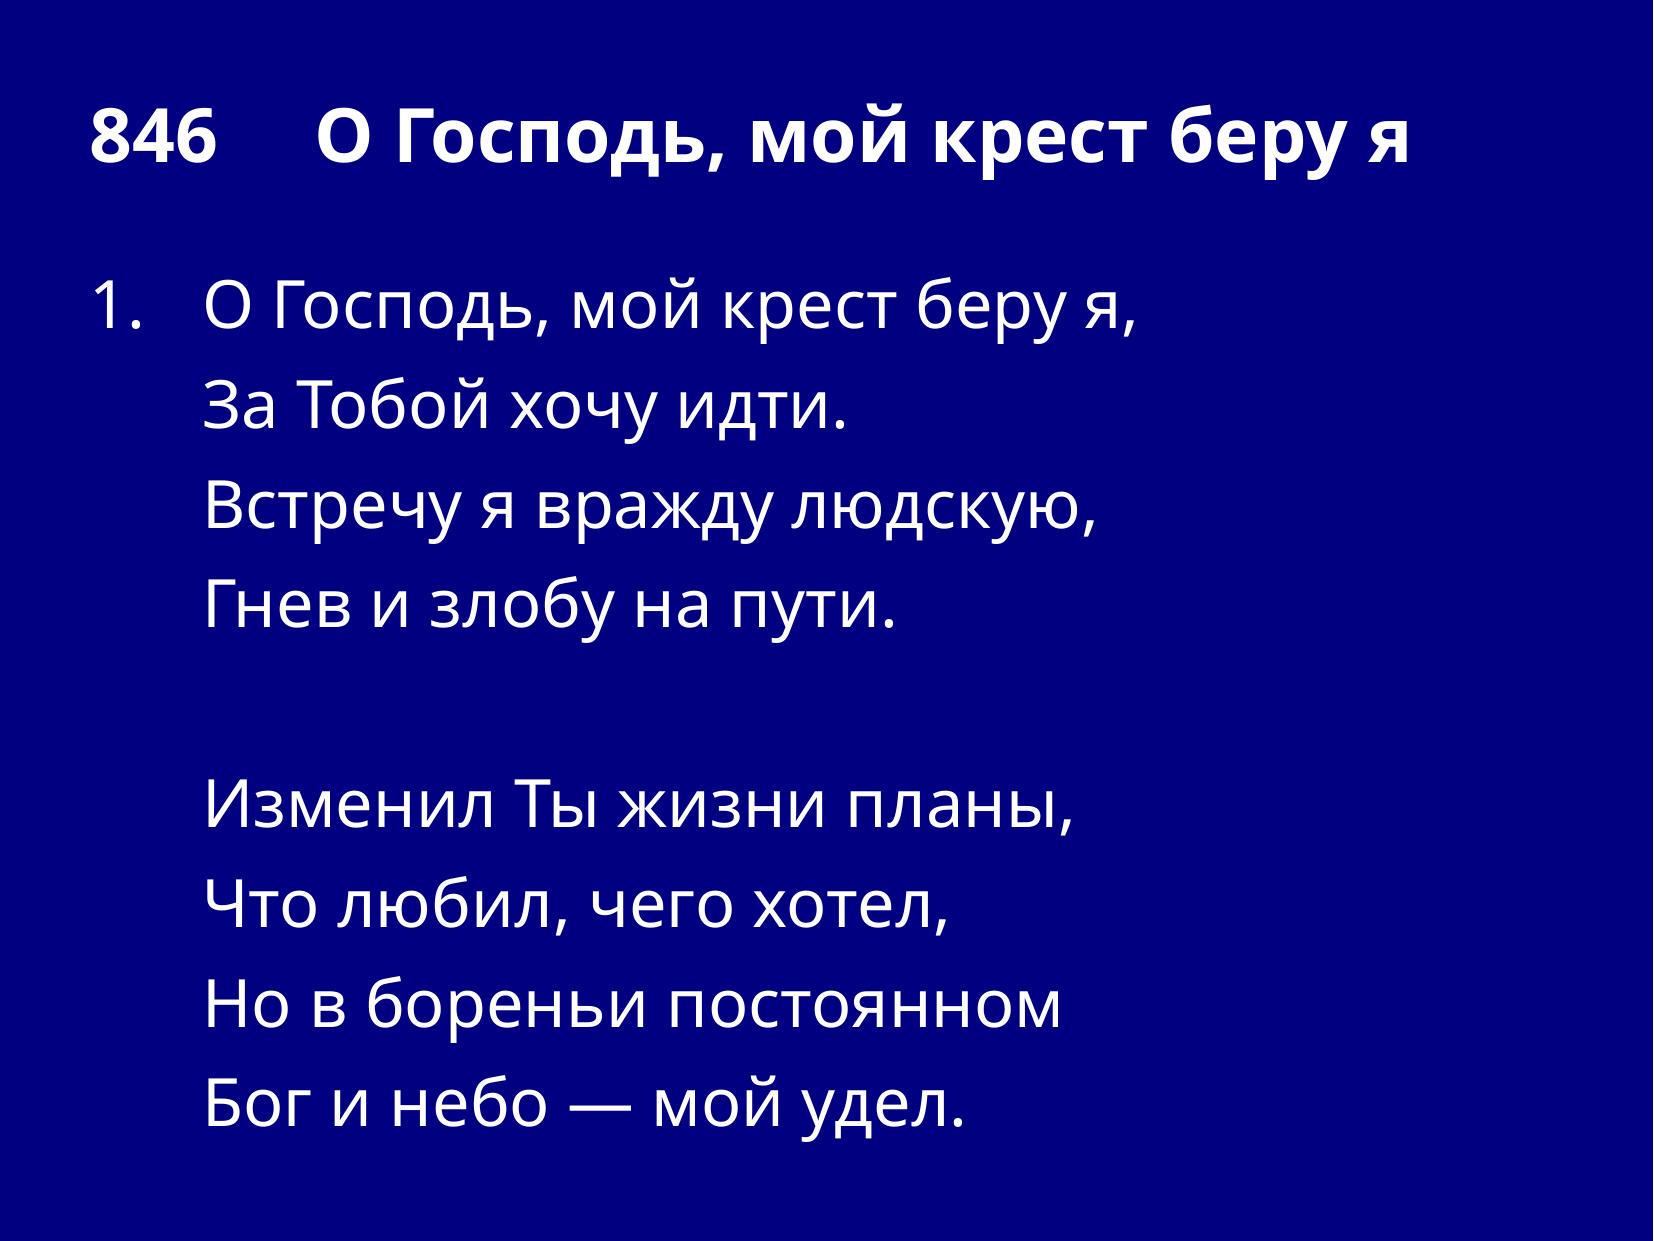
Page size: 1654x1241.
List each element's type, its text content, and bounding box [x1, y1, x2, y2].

text_box 846 О Господь, мой крест беру я [75, 75, 1576, 188]
text_box 1. О Господь, мой крест беру я, За Тобой хочу идти. Встречу я вражду людскую, Гнев и злобу на пути. Изменил Ты жизни планы, Что любил, чего хотел, Но в бореньи постоянном Бог и небо — мой удел. [75, 188, 1576, 1163]
